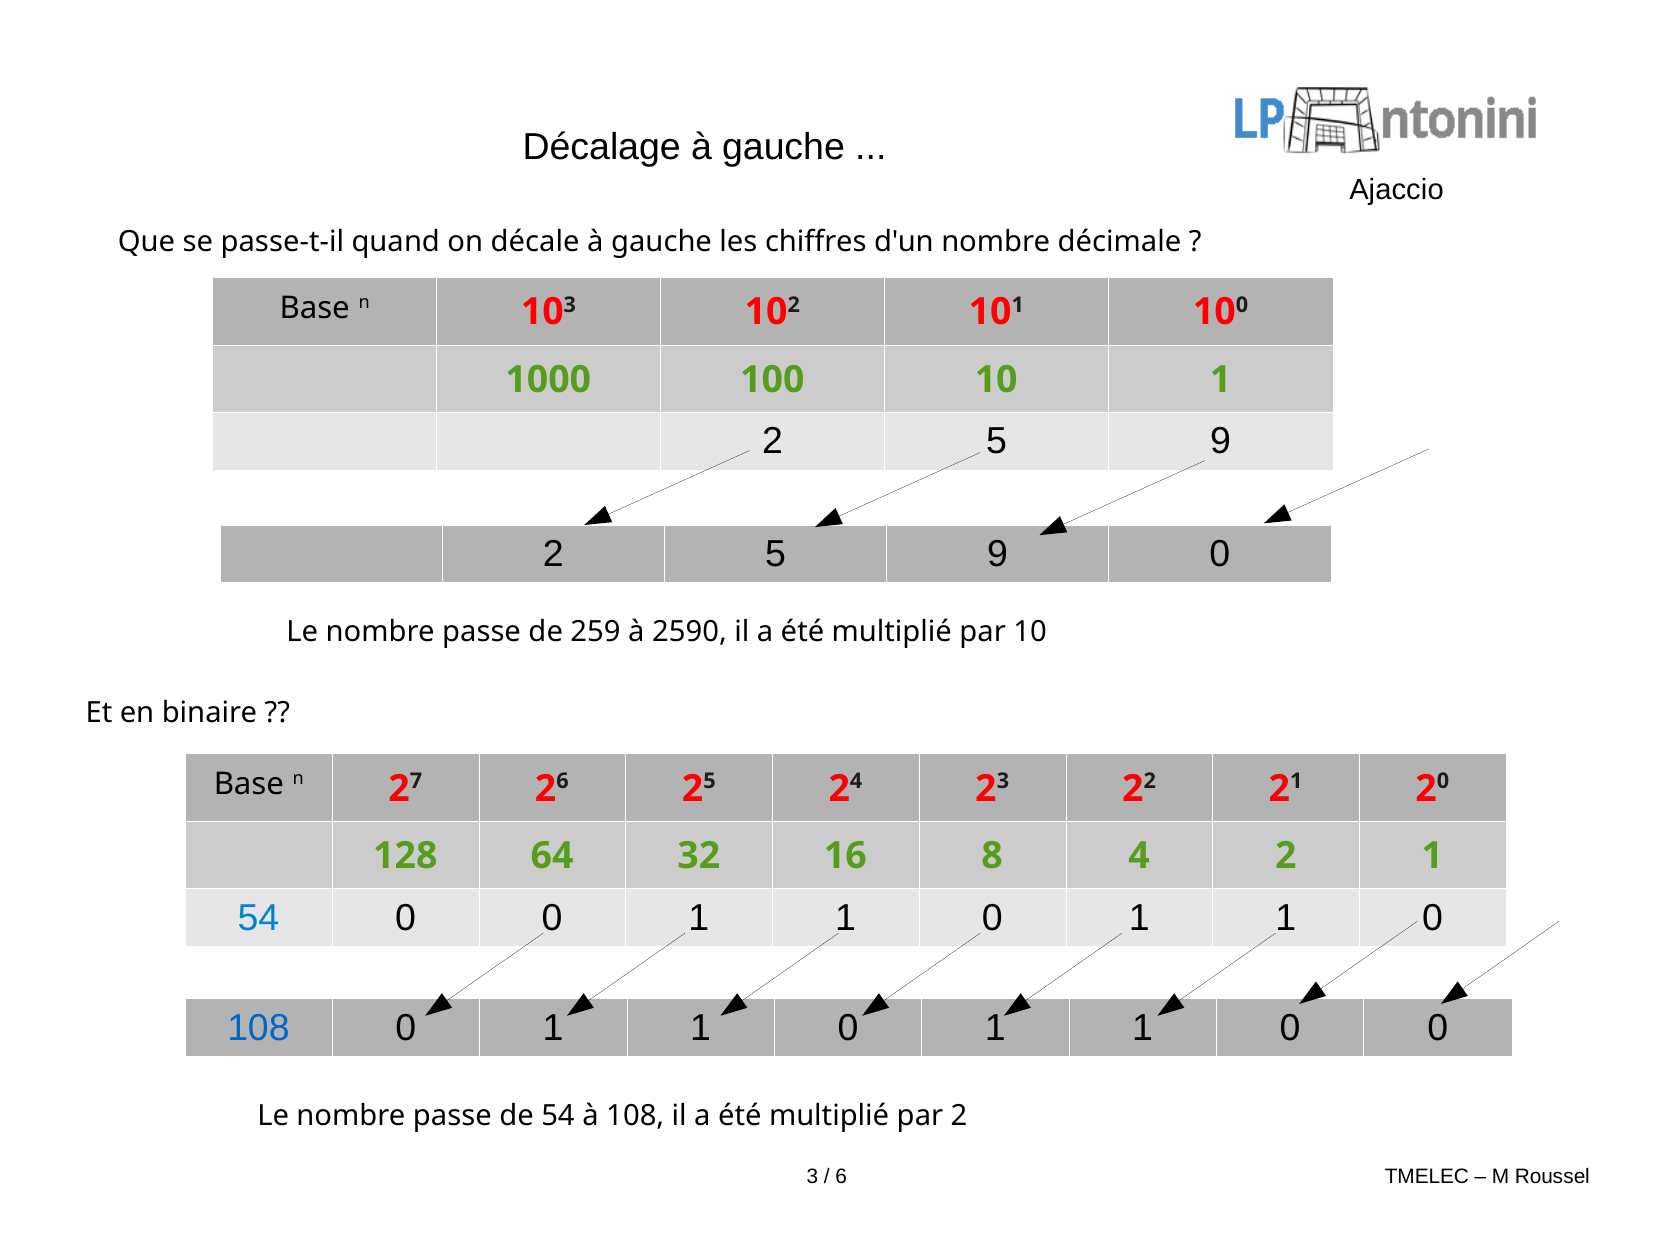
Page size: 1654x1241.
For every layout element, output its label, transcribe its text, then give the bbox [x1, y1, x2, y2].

table_cell 128 [333, 822, 479, 888]
table_header 102 [661, 278, 884, 345]
table_cell [213, 413, 436, 470]
table_header 1 [480, 999, 627, 1056]
table_cell 0 [1360, 889, 1506, 946]
table_cell 0 [480, 889, 625, 946]
table_header 21 [1213, 754, 1359, 821]
table_cell [437, 413, 660, 470]
table_header 1 [1070, 999, 1216, 1056]
table_header 2 [443, 526, 664, 582]
text_box Ajaccio [1334, 165, 1465, 213]
text_box 3 / 6 [779, 1157, 875, 1205]
picture [1228, 82, 1548, 160]
table_cell [213, 346, 436, 412]
text_box Décalage à gauche ... [507, 118, 1004, 187]
table_cell 1 [1067, 889, 1212, 946]
table_cell [186, 822, 332, 888]
text_box Le nombre passe de 259 à 2590, il a été multiplié par 10 [271, 602, 1276, 674]
table_header 108 [186, 999, 332, 1056]
table_header Base n [213, 278, 436, 345]
table_header 1 [922, 999, 1069, 1056]
table_cell 1 [1109, 346, 1333, 412]
table_cell 9 [1109, 413, 1333, 470]
table_header 27 [333, 754, 479, 821]
table_cell 2 [1213, 822, 1359, 888]
text_box Le nombre passe de 54 à 108, il a été multiplié par 2 [242, 1086, 1247, 1158]
table_cell 1 [1360, 822, 1506, 888]
text_box TMELEC – M Roussel [1370, 1157, 1607, 1206]
table_header 0 [1217, 999, 1363, 1056]
text_box Et en binaire ?? [70, 683, 461, 752]
table_header 22 [1067, 754, 1212, 821]
table_header 5 [665, 526, 886, 582]
table_cell 1 [773, 889, 919, 946]
table_header 1 [628, 999, 774, 1056]
table_cell 8 [920, 822, 1066, 888]
table_header 0 [1364, 999, 1512, 1056]
table_cell 64 [480, 822, 625, 888]
table_cell 5 [885, 413, 1108, 470]
table_cell 4 [1067, 822, 1212, 888]
text_box Que se passe-t-il quand on décale à gauche les chiffres d'un nombre décimale ? [103, 212, 1430, 269]
table_header 100 [1109, 278, 1333, 345]
table_cell 16 [773, 822, 919, 888]
table_header 0 [775, 999, 921, 1056]
table_cell 54 [186, 889, 332, 946]
table_cell 0 [333, 889, 479, 946]
table_header 0 [333, 999, 479, 1056]
table_header 20 [1360, 754, 1506, 821]
table_header 9 [887, 526, 1108, 582]
table_cell 32 [626, 822, 772, 888]
table_header 26 [480, 754, 625, 821]
table_header Base n [186, 754, 332, 821]
table_header [221, 526, 442, 582]
table_header 25 [626, 754, 772, 821]
table_cell 10 [885, 346, 1108, 412]
table_header 101 [885, 278, 1108, 345]
table_cell 100 [661, 346, 884, 412]
table_cell 2 [661, 413, 884, 470]
table_cell 1 [626, 889, 772, 946]
table_header 24 [773, 754, 919, 821]
table_cell 1 [1213, 889, 1359, 946]
table_cell 1000 [437, 346, 660, 412]
table_header 103 [437, 278, 660, 345]
table_header 0 [1109, 526, 1331, 582]
table_header 23 [920, 754, 1066, 821]
table_cell 0 [920, 889, 1066, 946]
